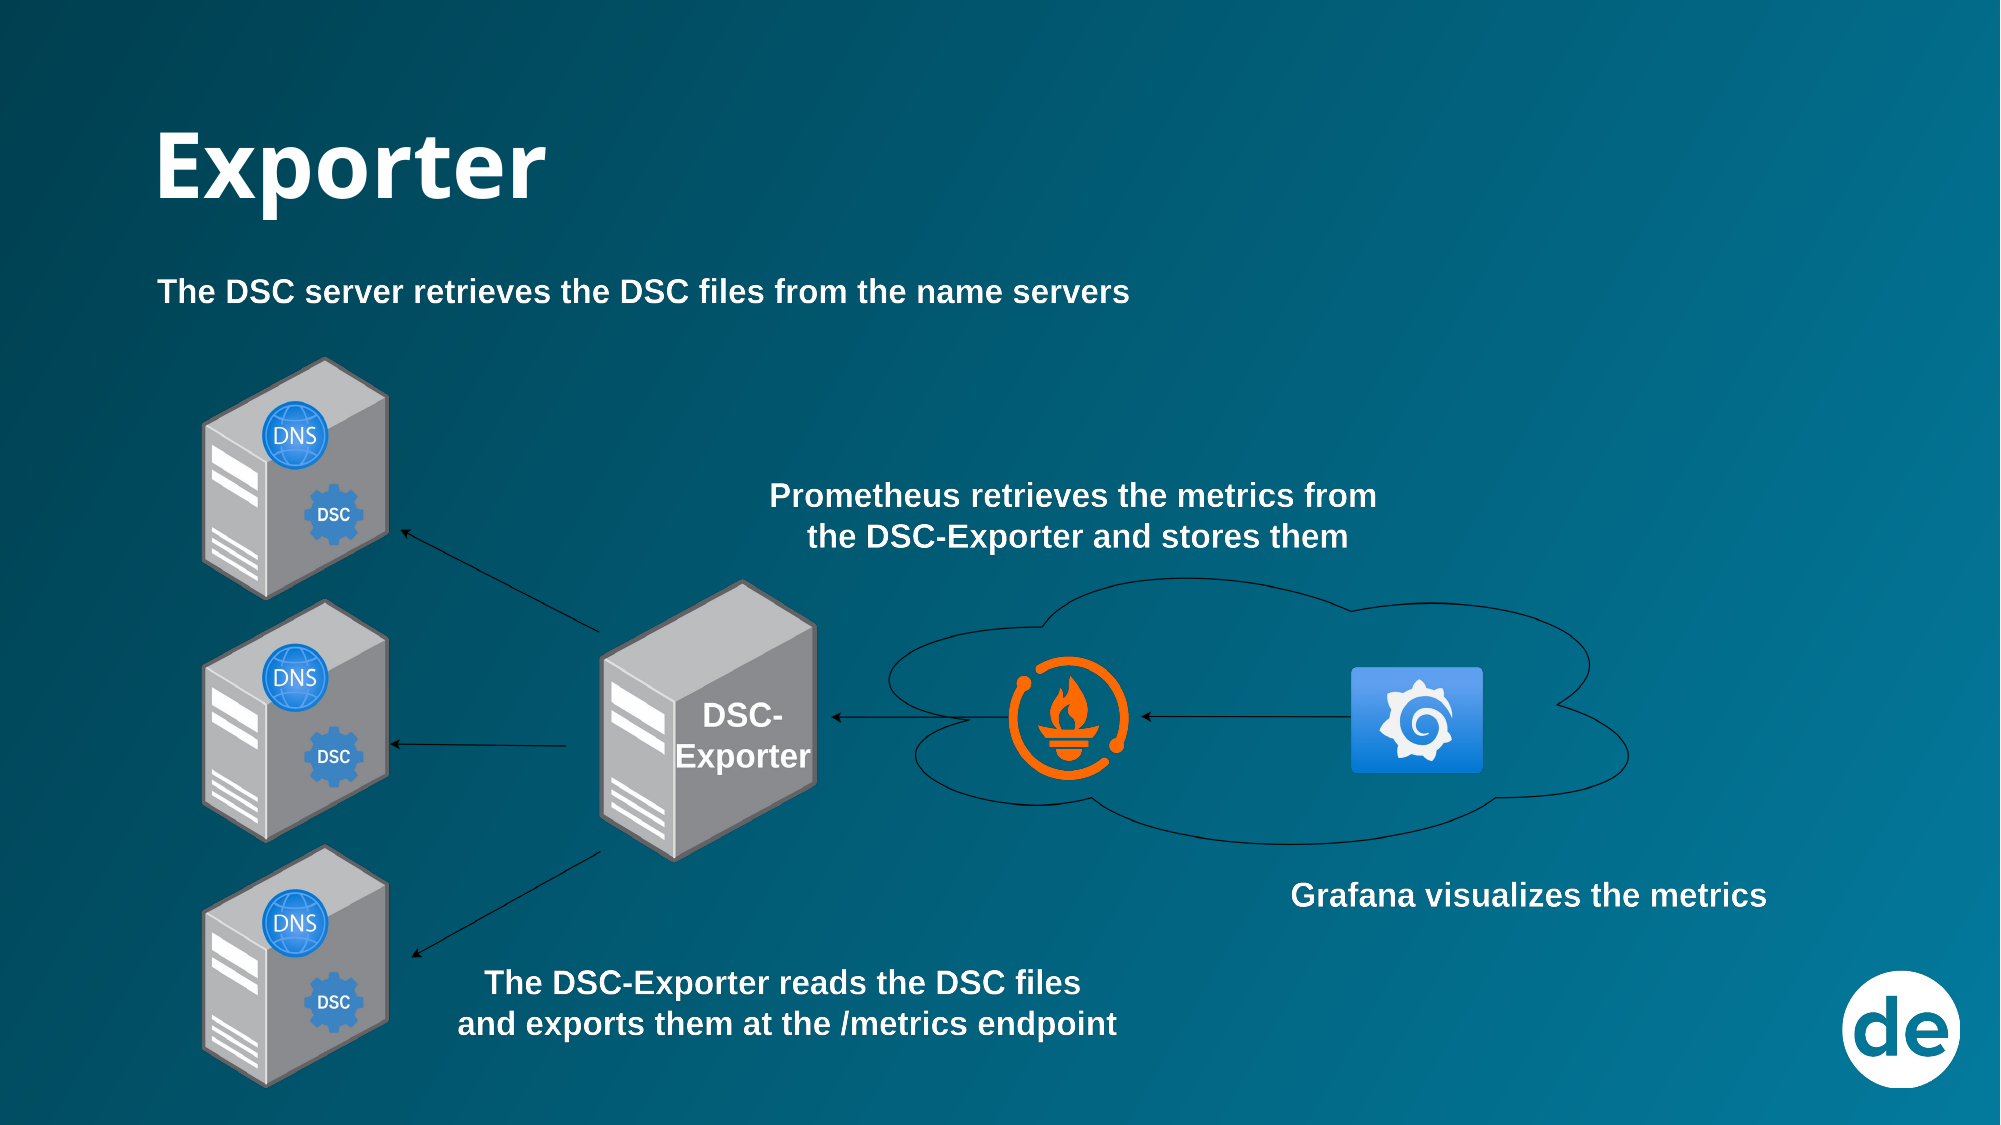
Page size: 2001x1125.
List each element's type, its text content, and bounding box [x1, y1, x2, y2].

picture [782, 1014, 791, 1035]
picture [924, 1018, 928, 1034]
picture [842, 1011, 848, 1035]
picture [526, 977, 541, 994]
picture [479, 285, 494, 303]
picture [513, 976, 522, 994]
picture [594, 285, 608, 303]
picture [1132, 482, 1137, 506]
picture [707, 1018, 711, 1034]
picture [1331, 889, 1347, 906]
picture [1284, 524, 1289, 547]
picture [1033, 285, 1047, 303]
picture [527, 1017, 542, 1035]
picture [1120, 530, 1129, 547]
picture [925, 285, 934, 303]
picture [914, 525, 933, 547]
picture [677, 977, 692, 1001]
picture [498, 286, 513, 303]
picture [1107, 1014, 1116, 1035]
picture [1054, 530, 1069, 547]
picture [1208, 489, 1223, 507]
picture [485, 971, 503, 994]
picture [1322, 530, 1326, 547]
picture [158, 280, 176, 303]
picture [1605, 882, 1610, 906]
picture [199, 285, 214, 303]
picture [1082, 285, 1097, 303]
picture [622, 280, 641, 303]
picture [1186, 489, 1194, 506]
picture [1399, 889, 1415, 906]
picture [984, 971, 1004, 994]
picture [202, 358, 388, 600]
picture [1698, 885, 1707, 906]
picture [507, 970, 512, 994]
picture [445, 281, 454, 303]
picture [794, 489, 803, 506]
picture [1214, 530, 1222, 547]
picture [657, 977, 672, 994]
picture [938, 971, 957, 994]
picture [1319, 889, 1328, 906]
picture [394, 286, 403, 303]
picture [830, 977, 840, 994]
picture [180, 279, 185, 303]
picture [1292, 883, 1313, 906]
picture [416, 286, 425, 303]
picture [893, 489, 901, 506]
picture [788, 286, 793, 303]
picture [1681, 889, 1696, 906]
picture [1751, 889, 1765, 906]
picture [723, 973, 737, 994]
picture [890, 970, 895, 994]
picture [1611, 889, 1619, 906]
picture [821, 524, 826, 547]
picture [873, 485, 882, 507]
picture [498, 1017, 507, 1035]
picture [344, 286, 349, 303]
picture [851, 977, 865, 994]
picture [919, 286, 924, 303]
picture [730, 285, 745, 303]
picture [1483, 889, 1488, 906]
picture [668, 1011, 674, 1034]
picture [565, 1017, 580, 1042]
picture [325, 285, 339, 303]
picture [881, 1017, 896, 1035]
picture [868, 1017, 876, 1034]
picture [1039, 1018, 1045, 1042]
picture [713, 1017, 722, 1034]
picture [972, 530, 985, 547]
picture [775, 279, 785, 303]
picture [933, 1017, 947, 1035]
picture [428, 285, 443, 303]
picture [578, 971, 596, 994]
picture [606, 1014, 626, 1035]
picture [834, 489, 842, 506]
picture [1089, 1018, 1093, 1034]
picture [759, 977, 768, 994]
picture [1037, 489, 1051, 507]
picture [808, 526, 817, 547]
picture [979, 1017, 994, 1035]
picture [1279, 489, 1293, 507]
picture [961, 971, 980, 994]
picture [877, 285, 886, 303]
picture [858, 281, 867, 303]
picture [958, 286, 962, 303]
picture [1351, 490, 1356, 506]
picture [999, 1017, 1013, 1034]
picture [1065, 977, 1079, 994]
picture [1260, 489, 1274, 507]
picture [827, 530, 835, 547]
picture [1455, 889, 1469, 906]
picture [1180, 526, 1189, 547]
picture [892, 525, 910, 547]
picture [1180, 490, 1185, 506]
picture [1339, 530, 1346, 547]
picture [1565, 889, 1579, 906]
picture [1095, 1017, 1103, 1034]
picture [555, 971, 574, 994]
picture [356, 286, 371, 303]
picture [806, 489, 822, 507]
picture [508, 1011, 513, 1034]
picture [890, 285, 905, 303]
picture [812, 977, 828, 994]
picture [655, 1014, 664, 1035]
picture [853, 1017, 867, 1034]
picture [973, 490, 978, 506]
picture [717, 977, 722, 994]
picture [1303, 530, 1317, 547]
picture [1711, 889, 1720, 906]
picture [871, 279, 875, 303]
picture [905, 489, 920, 507]
picture [1238, 489, 1247, 506]
picture [987, 285, 1001, 303]
picture [1102, 286, 1111, 303]
picture [459, 1017, 475, 1035]
picture [1328, 530, 1337, 547]
picture [821, 286, 826, 303]
picture [1114, 530, 1118, 547]
picture [991, 530, 1006, 555]
picture [1290, 530, 1298, 547]
picture [1271, 526, 1280, 547]
picture [945, 489, 959, 507]
picture [574, 279, 589, 303]
picture [1653, 889, 1657, 906]
picture [1050, 741, 1088, 760]
picture [307, 285, 321, 303]
picture [827, 490, 831, 506]
picture [1058, 1017, 1075, 1035]
picture [1119, 485, 1128, 507]
picture [1669, 889, 1676, 906]
picture [516, 285, 531, 303]
picture [668, 280, 687, 303]
picture [186, 285, 195, 303]
picture [1547, 889, 1561, 906]
picture [458, 286, 463, 303]
picture [740, 977, 755, 994]
picture [1093, 489, 1106, 507]
picture [471, 286, 475, 303]
picture [844, 489, 851, 506]
picture [896, 976, 905, 994]
picture [1192, 530, 1209, 547]
picture [1016, 970, 1025, 994]
picture [536, 285, 549, 303]
picture [1016, 489, 1024, 506]
picture [228, 280, 247, 303]
picture [1151, 489, 1166, 507]
picture [1010, 530, 1026, 547]
picture [1305, 482, 1314, 506]
picture [1164, 530, 1177, 547]
picture [1045, 1017, 1054, 1035]
picture [696, 977, 712, 994]
picture [1367, 489, 1375, 506]
picture [1138, 489, 1146, 506]
picture [1046, 977, 1061, 994]
picture [1245, 530, 1258, 547]
picture [675, 1017, 683, 1034]
picture [1360, 889, 1376, 906]
picture [645, 280, 663, 303]
picture [1352, 668, 1482, 772]
picture [1018, 1017, 1027, 1035]
picture [1114, 285, 1128, 303]
picture [629, 1017, 643, 1035]
picture [1318, 489, 1327, 506]
picture [1724, 889, 1728, 906]
picture [1133, 524, 1149, 547]
picture [1380, 889, 1385, 906]
picture [636, 971, 653, 994]
picture [1624, 889, 1638, 906]
picture [772, 484, 789, 506]
picture [546, 1018, 560, 1034]
picture [837, 285, 845, 303]
picture [856, 489, 870, 507]
picture [1349, 882, 1358, 906]
picture [749, 285, 763, 303]
picture [877, 973, 886, 994]
picture [561, 281, 571, 303]
picture [1330, 489, 1346, 507]
picture [938, 285, 954, 303]
picture [815, 1017, 829, 1035]
picture [1003, 485, 1012, 507]
picture [800, 285, 816, 303]
picture [1733, 889, 1747, 906]
picture [795, 1011, 801, 1034]
picture [1094, 530, 1111, 547]
picture [794, 977, 808, 994]
picture [950, 525, 967, 547]
picture [911, 1017, 920, 1034]
picture [600, 971, 620, 994]
picture [585, 1017, 601, 1035]
picture [925, 490, 939, 507]
picture [1015, 285, 1029, 303]
picture [974, 285, 982, 303]
picture [1226, 530, 1240, 547]
picture [688, 1017, 702, 1035]
picture [840, 530, 855, 547]
picture [1039, 678, 1098, 737]
picture [1036, 657, 1128, 753]
picture [723, 1017, 731, 1034]
picture [251, 280, 269, 303]
picture [910, 977, 924, 994]
picture [745, 1017, 761, 1035]
picture [700, 279, 709, 303]
picture [1386, 889, 1394, 906]
picture [374, 285, 389, 303]
picture [1493, 889, 1509, 906]
picture [1426, 889, 1442, 906]
picture [964, 285, 973, 303]
picture [202, 600, 388, 842]
picture [1009, 676, 1108, 780]
picture [1064, 286, 1079, 303]
picture [1074, 530, 1083, 547]
picture [1592, 885, 1601, 906]
picture [600, 580, 816, 862]
picture [1031, 526, 1051, 547]
picture [1055, 490, 1070, 506]
picture [1052, 286, 1057, 303]
picture [273, 280, 293, 303]
picture [1474, 889, 1482, 906]
picture [762, 1014, 771, 1035]
picture [899, 1014, 908, 1035]
picture [985, 489, 1000, 507]
picture [1659, 889, 1667, 906]
picture [840, 970, 846, 994]
picture [827, 285, 836, 303]
picture [1074, 489, 1088, 507]
picture [1226, 485, 1235, 507]
picture [479, 1017, 493, 1034]
picture [869, 525, 888, 547]
picture [1530, 889, 1543, 906]
picture [1357, 489, 1365, 506]
picture [952, 1017, 966, 1035]
picture [886, 482, 892, 506]
picture [1196, 489, 1203, 506]
title Exporter [137, 59, 1569, 278]
picture [1251, 490, 1255, 506]
picture [802, 1017, 810, 1034]
picture [782, 977, 790, 994]
picture [1028, 1011, 1033, 1034]
picture [202, 845, 388, 1087]
